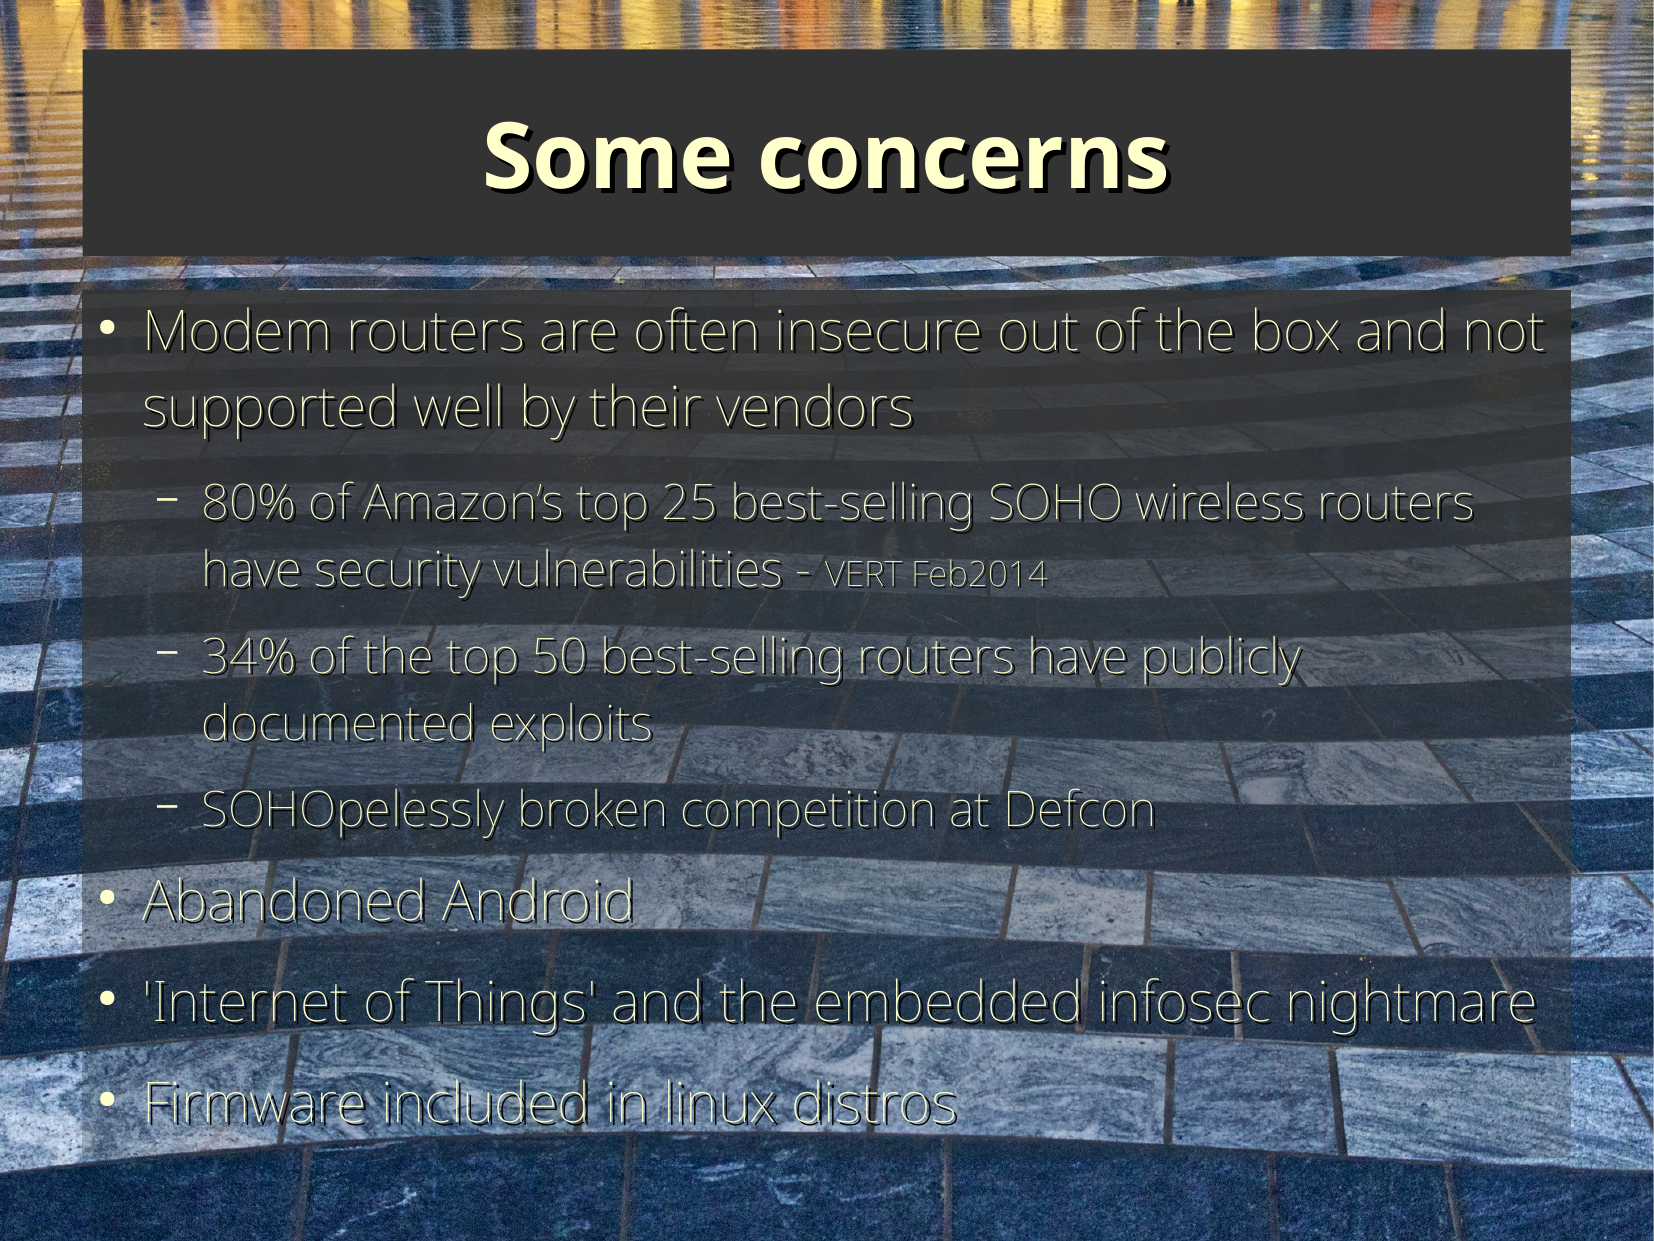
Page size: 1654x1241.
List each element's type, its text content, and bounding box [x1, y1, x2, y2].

picture [0, 0, 1654, 1241]
title Some concerns [82, 49, 1571, 257]
list Modem routers are often insecure out of the box and not supported well by their vendors 80% of Amazon’s top 25 best-selling SOHO wireless routers have security vulnerabilities - VERT Feb2014 34% of the top 50 best-selling routers have publicly documented exploits SOHOpelessly broken competition at Defcon Abandoned Android 'Internet of Things' and the embedded infosec nightmare Firmware included in linux distros [82, 290, 1571, 1158]
